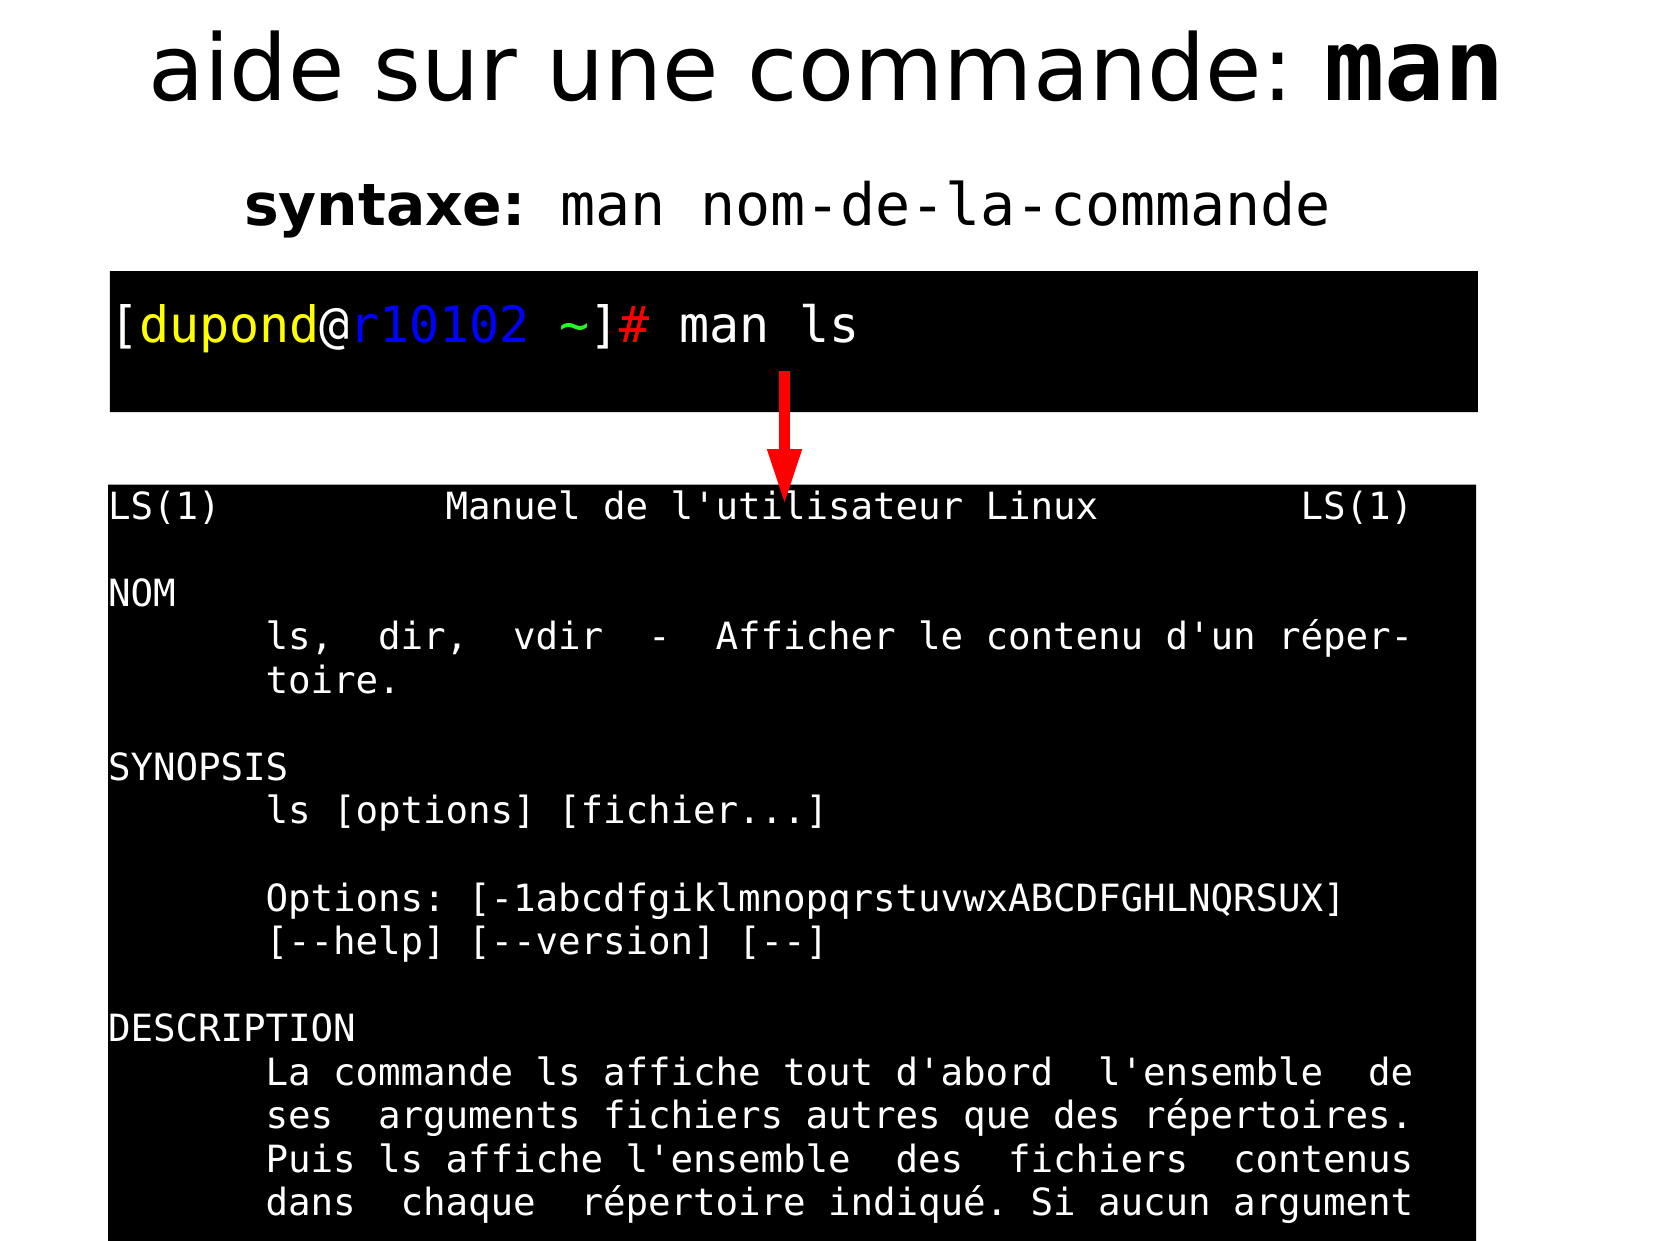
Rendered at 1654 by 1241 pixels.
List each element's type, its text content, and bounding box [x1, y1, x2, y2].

text_box [dupond@r10102 ~]# man ls [109, 271, 1478, 413]
title aide sur une commande: man [0, 0, 1654, 132]
text_box syntaxe: man nom-de-la-commande [244, 171, 1331, 240]
text_box LS(1) Manuel de l'utilisateur Linux LS(1) NOM ls, dir, vdir - Afficher le contenu d'un réper- toire. SYNOPSIS ls [options] [fichier...] Options: [-1abcdfgiklmnopqrstuvwxABCDFGHLNQRSUX] [--help] [--version] [--] DESCRIPTION La commande ls affiche tout d'abord l'ensemble de ses arguments fichiers autres que des répertoires. Puis ls affiche l'ensemble des fichiers contenus dans chaque répertoire indiqué. Si aucun argument ... [108, 484, 1477, 1241]
